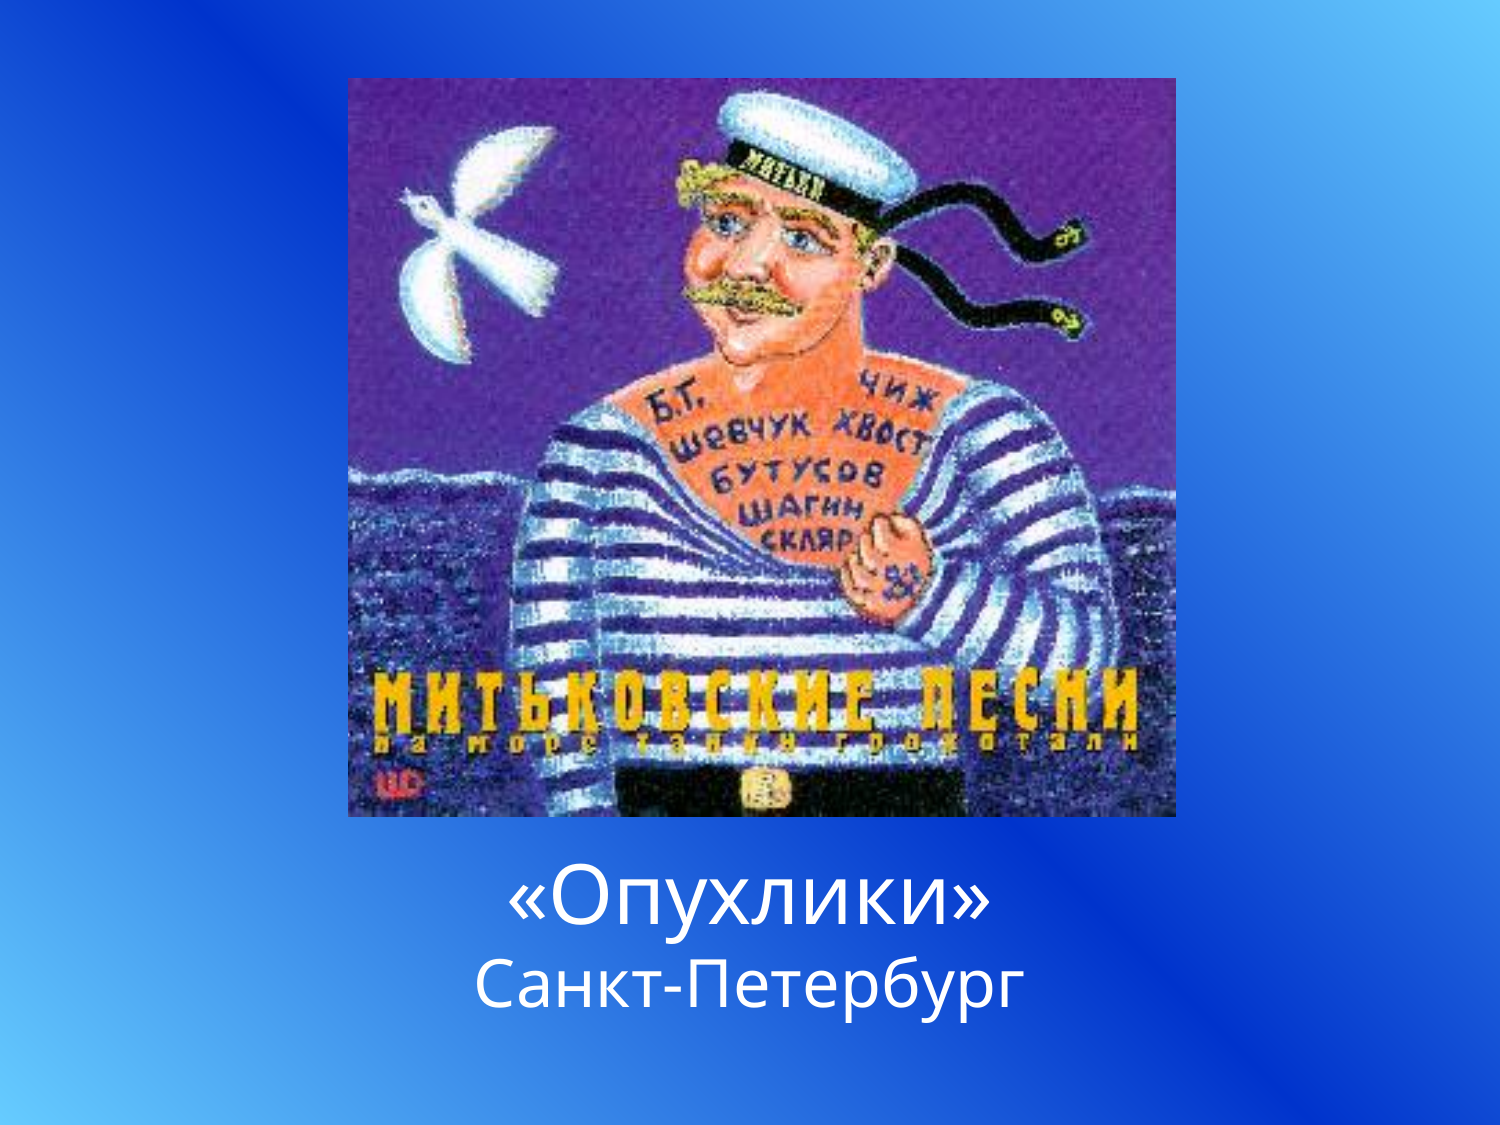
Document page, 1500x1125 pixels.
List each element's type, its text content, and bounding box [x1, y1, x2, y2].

text_box «Опухлики» Санкт-Петербург [112, 810, 1388, 1052]
picture [348, 78, 1176, 817]
